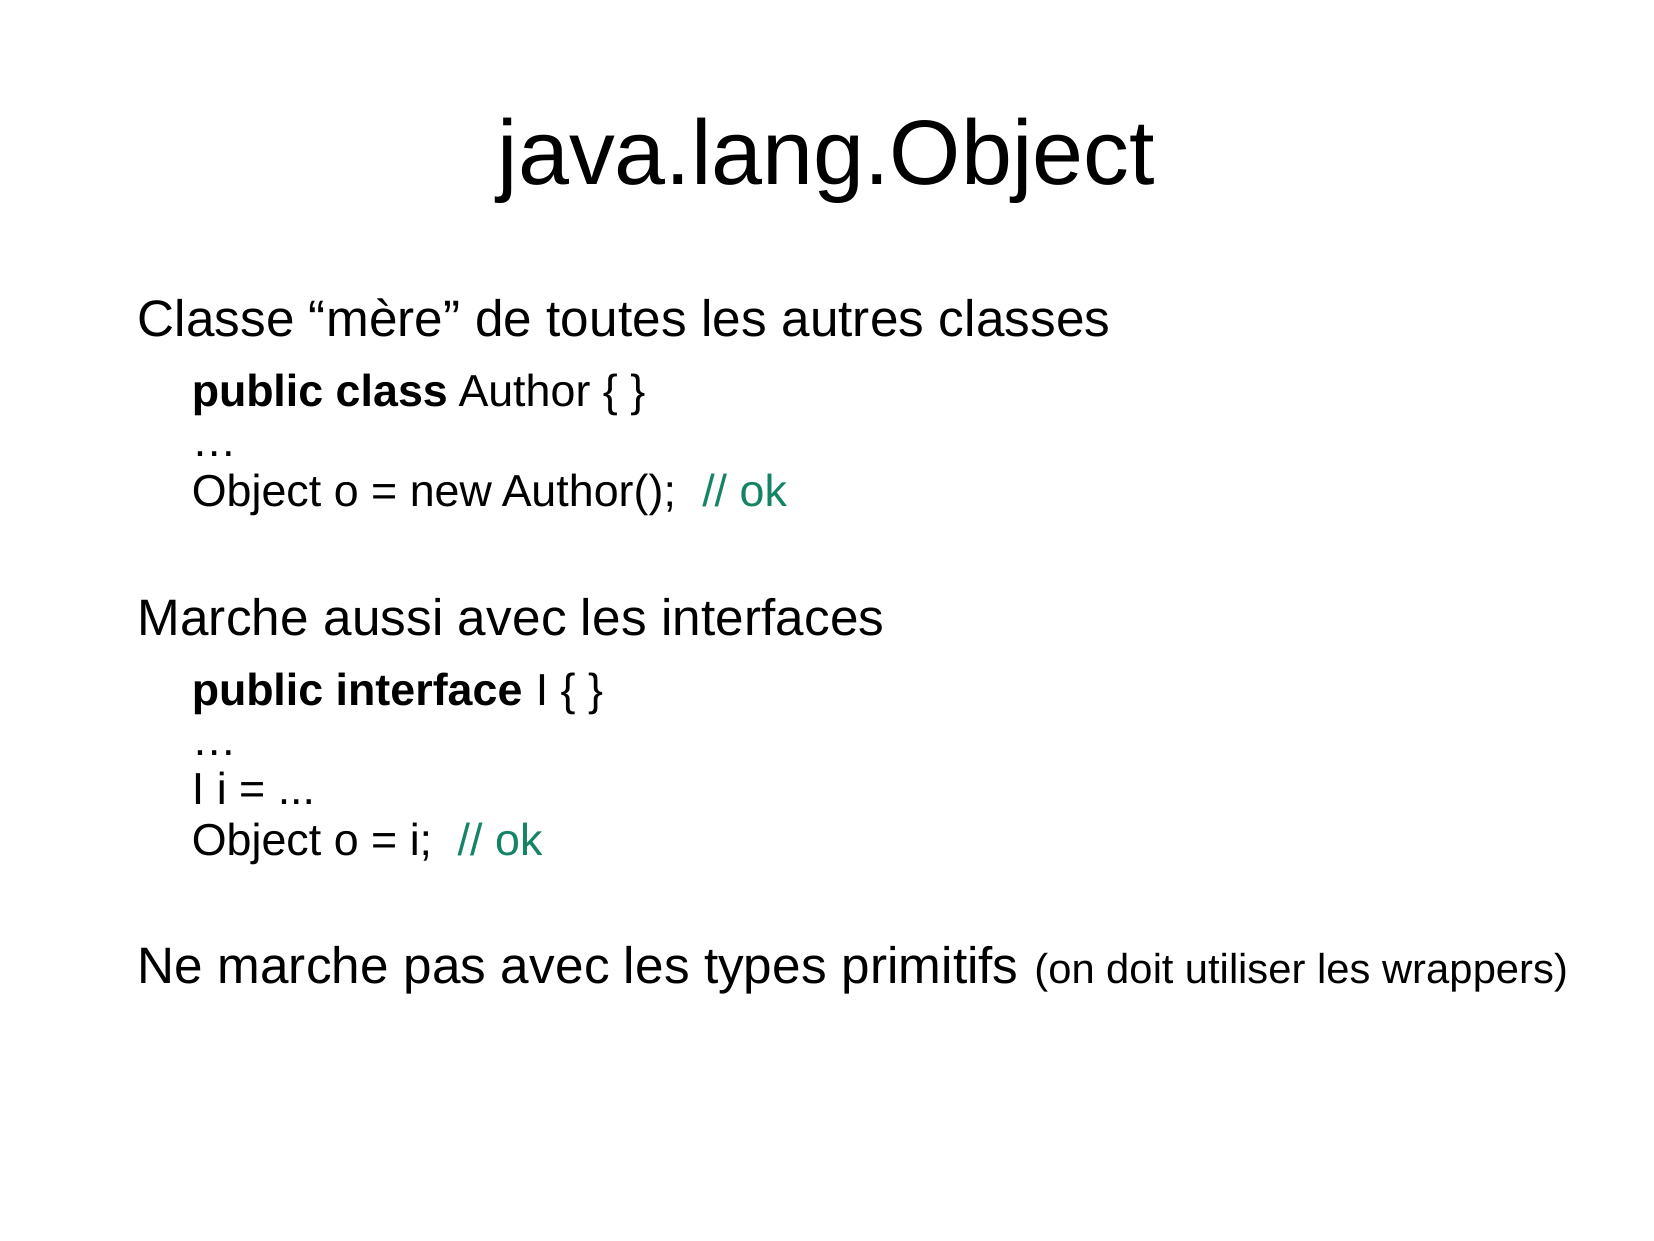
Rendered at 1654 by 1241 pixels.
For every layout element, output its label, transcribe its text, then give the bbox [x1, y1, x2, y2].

title java.lang.Object [82, 49, 1571, 257]
list Classe “mère” de toutes les autres classes public class Author { } … Object o = new Author(); // ok Marche aussi avec les interfaces public interface I { } … I i = ... Object o = i; // ok Ne marche pas avec les types primitifs (on doit utiliser les wrappers) [82, 290, 1571, 1010]
